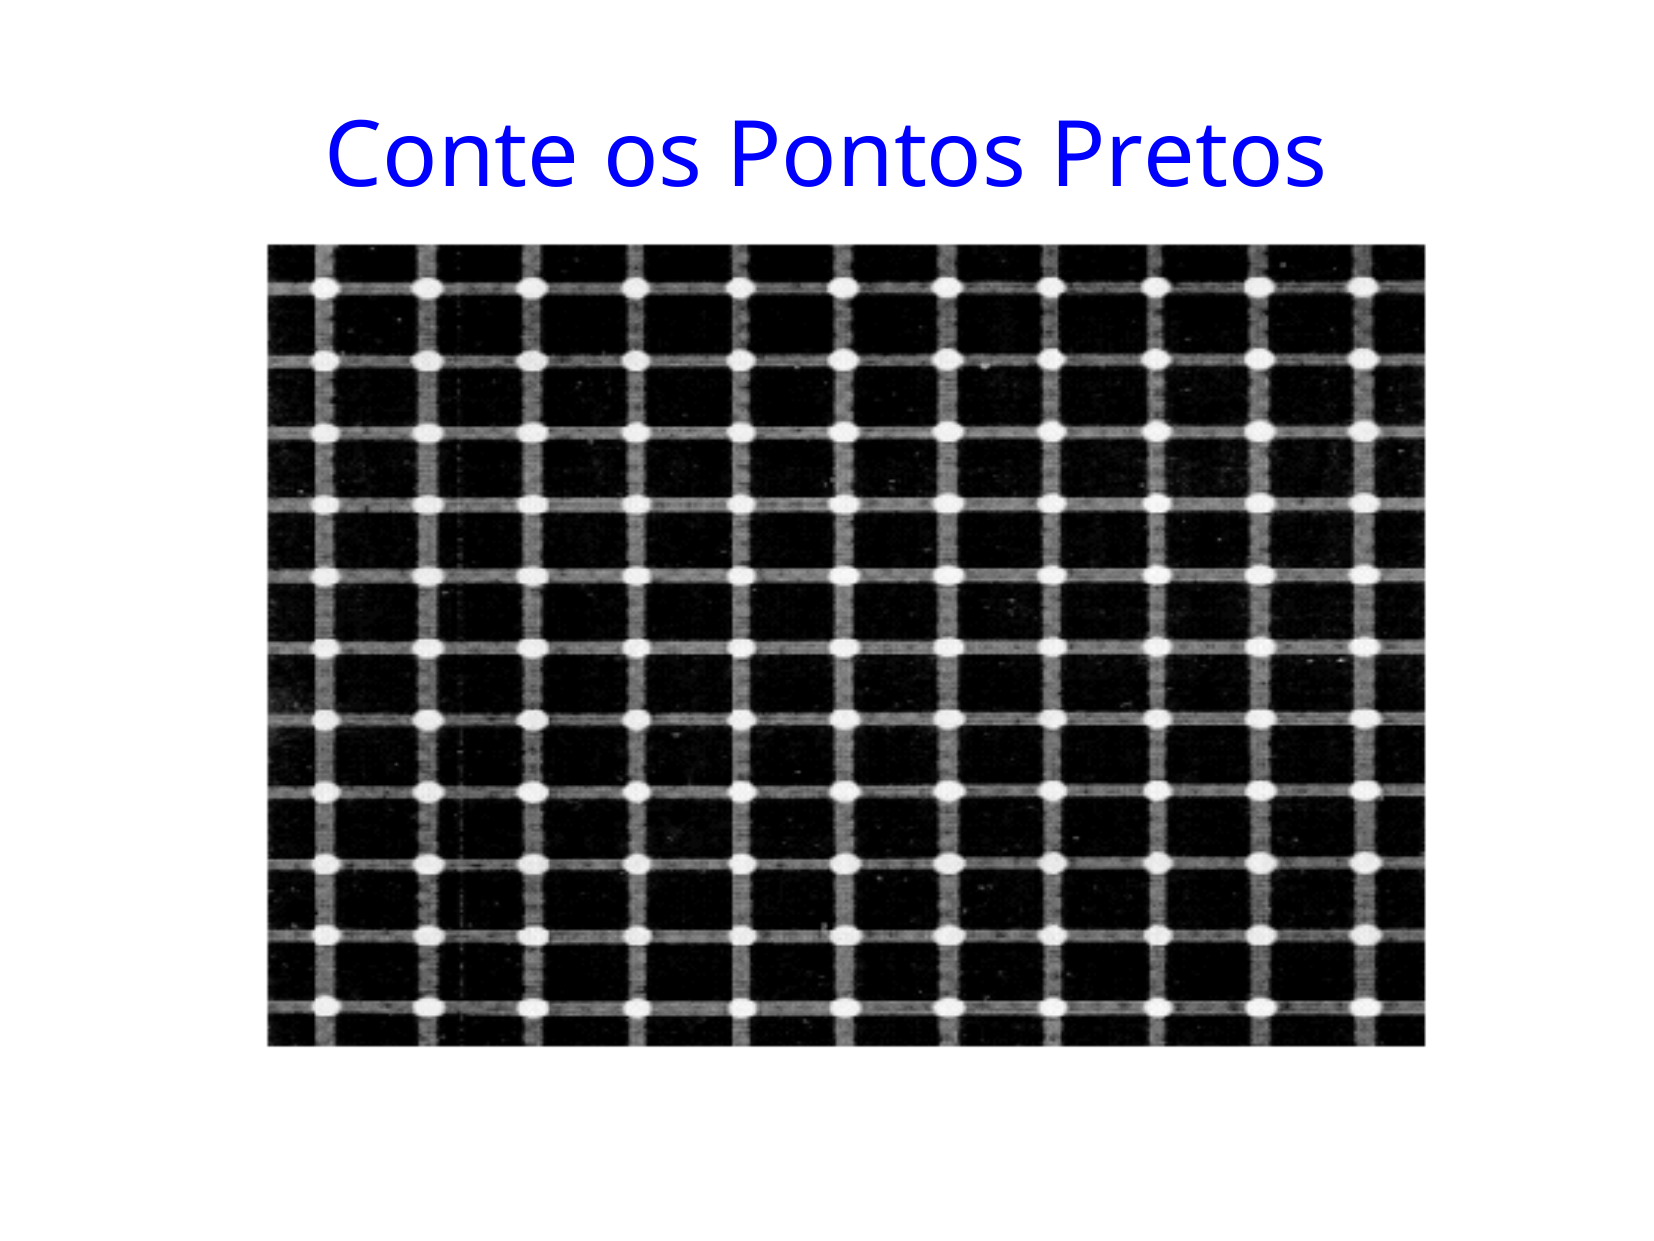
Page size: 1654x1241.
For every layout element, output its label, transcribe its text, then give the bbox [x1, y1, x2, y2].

picture [162, 215, 1580, 1123]
title Conte os Pontos Pretos [82, 49, 1571, 257]
